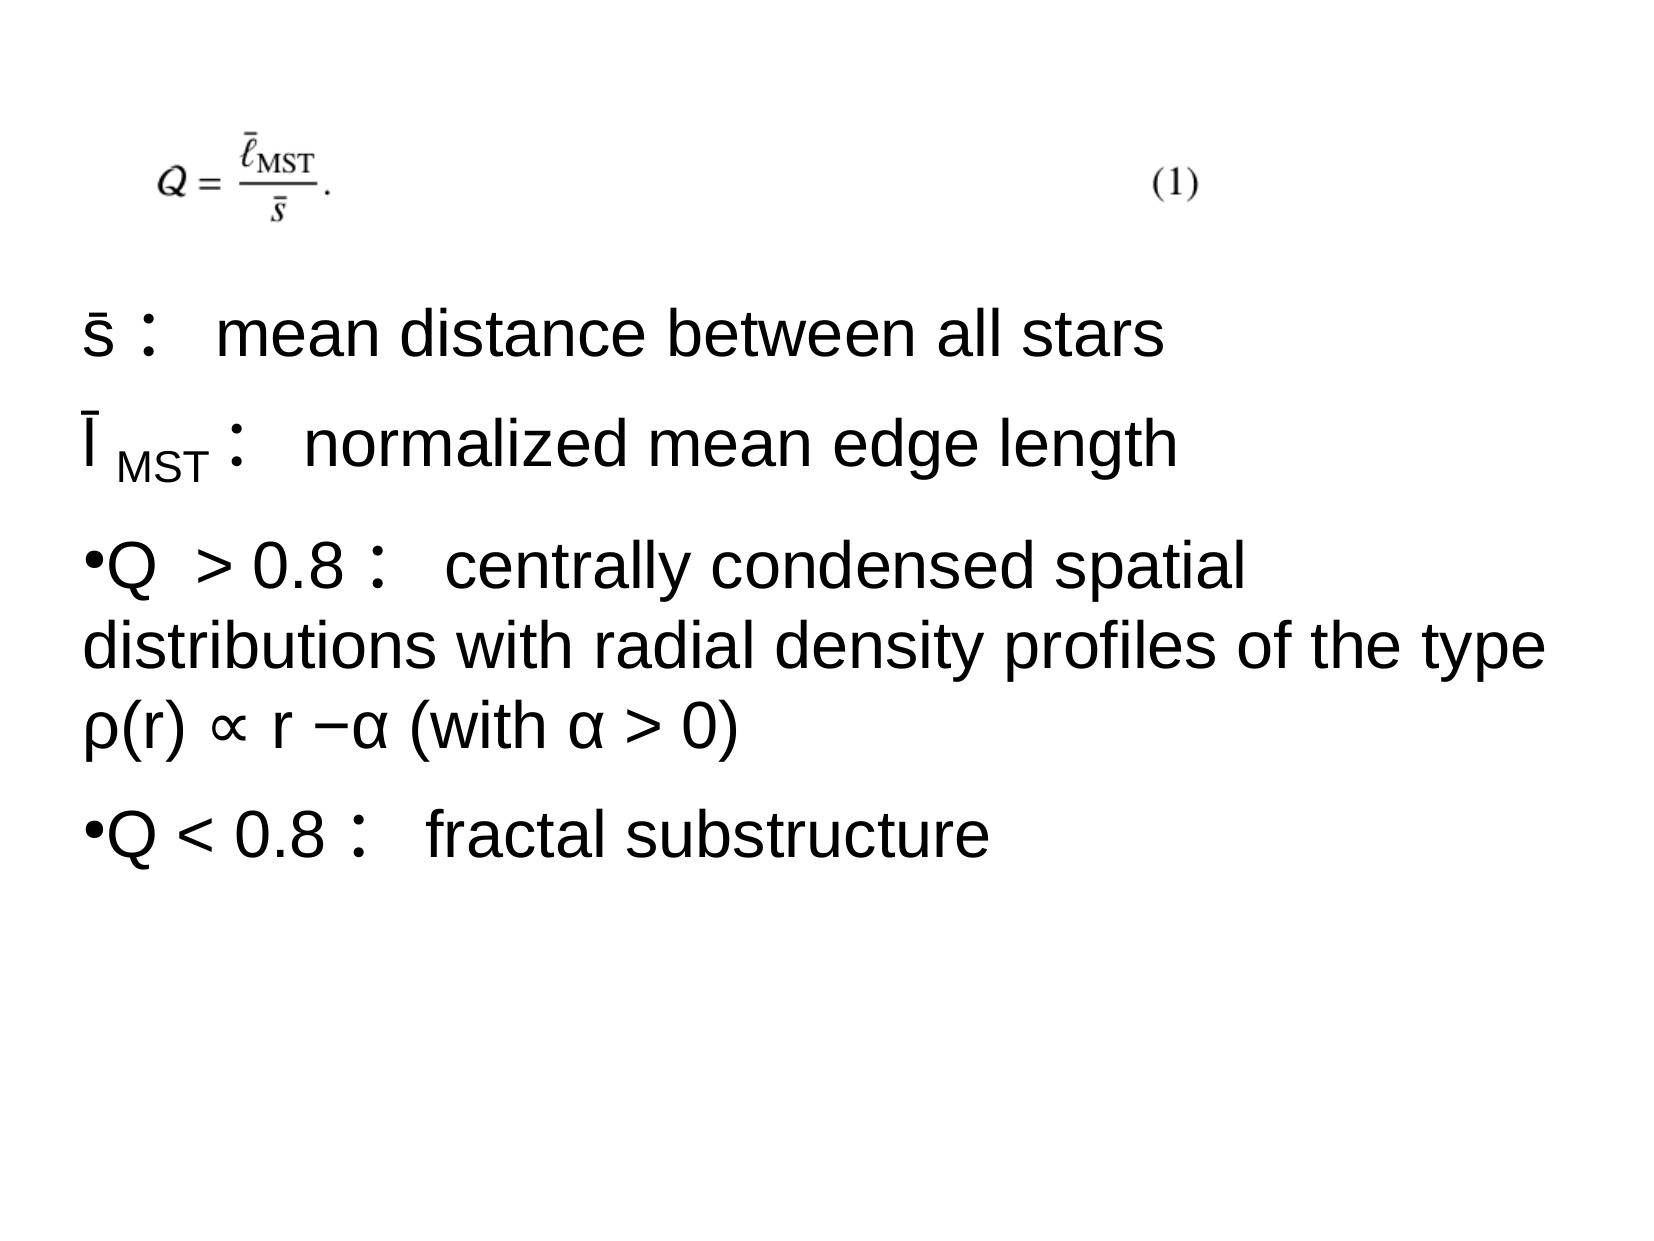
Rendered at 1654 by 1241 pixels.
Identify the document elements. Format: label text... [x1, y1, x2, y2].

picture [144, 118, 1241, 248]
list s̄：mean distance between all stars l̄ MST：normalized mean edge length Q > 0.8：centrally condensed spatial distributions with radial density profiles of the type ρ(r) ∝ r −α (with α > 0) Q < 0.8：fractal substructure [82, 290, 1571, 1010]
